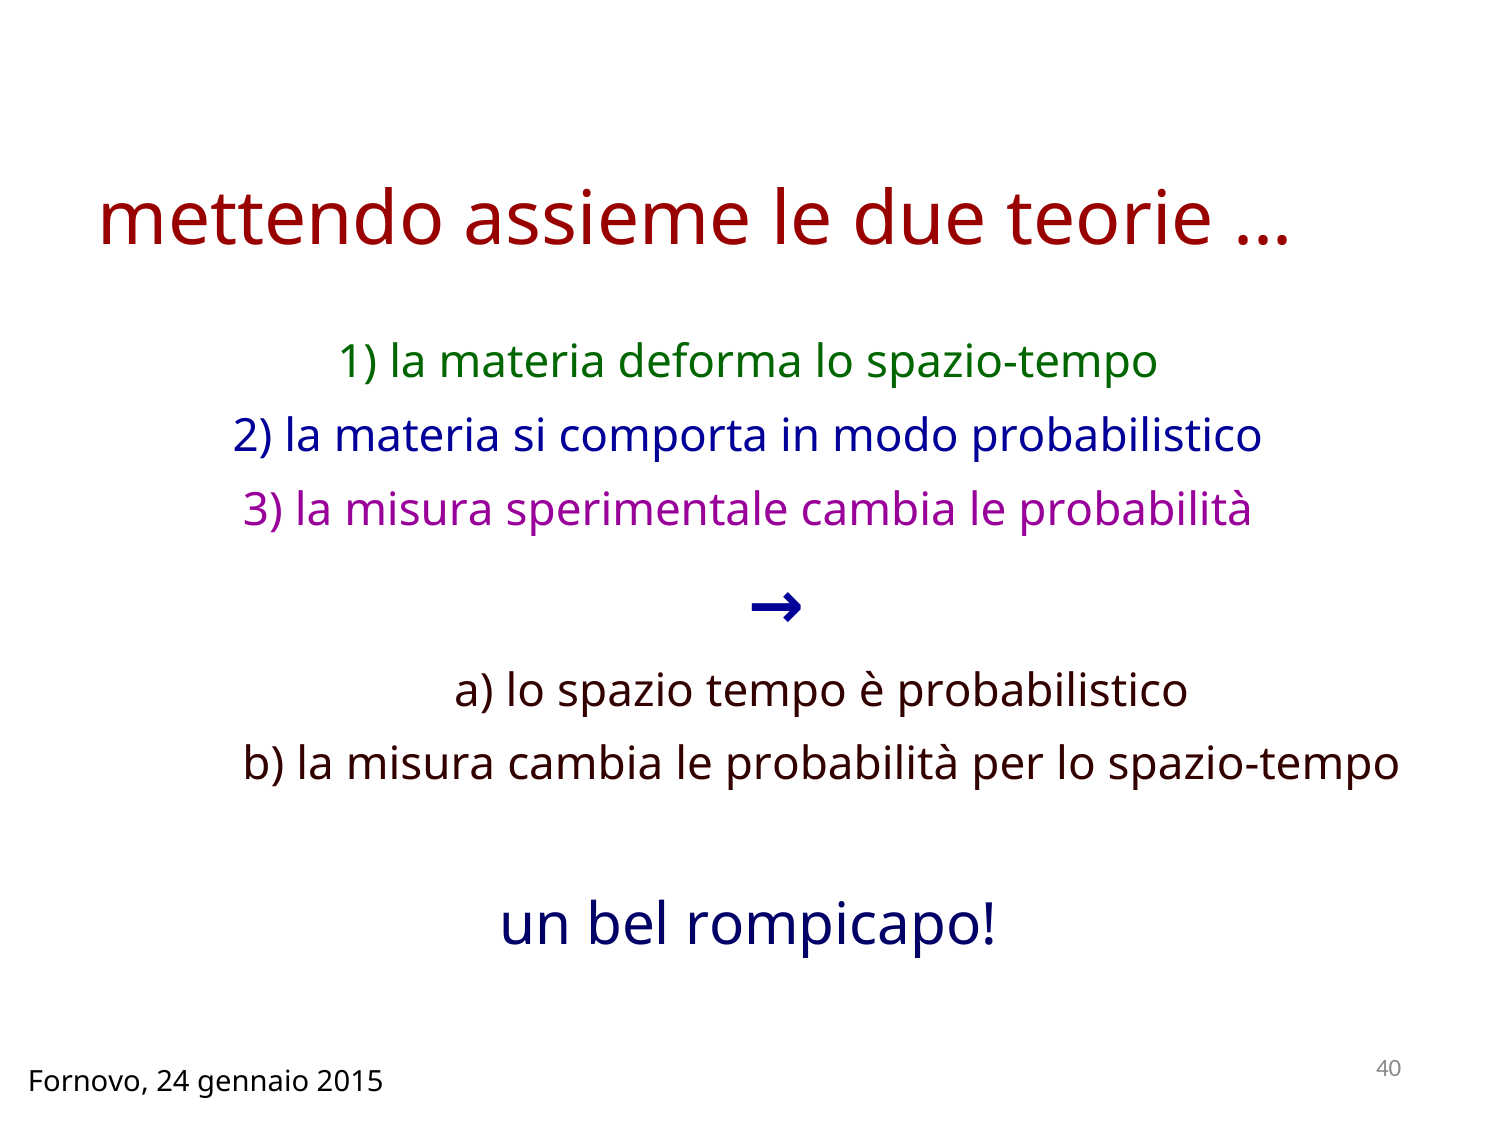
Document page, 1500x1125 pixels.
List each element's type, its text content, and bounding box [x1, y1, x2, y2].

title mettendo assieme le due teorie ... [21, 143, 1371, 256]
title 1) la materia deforma lo spazio-tempo 2) la materia si comporta in modo probabilistico 3) la misura sperimentale cambia le probabilità → a) lo spazio tempo è probabilistico b) la misura cambia le probabilità per lo spazio-tempo un bel rompicapo! [73, 236, 1423, 1034]
text_box <numero> [1074, 1042, 1417, 1095]
